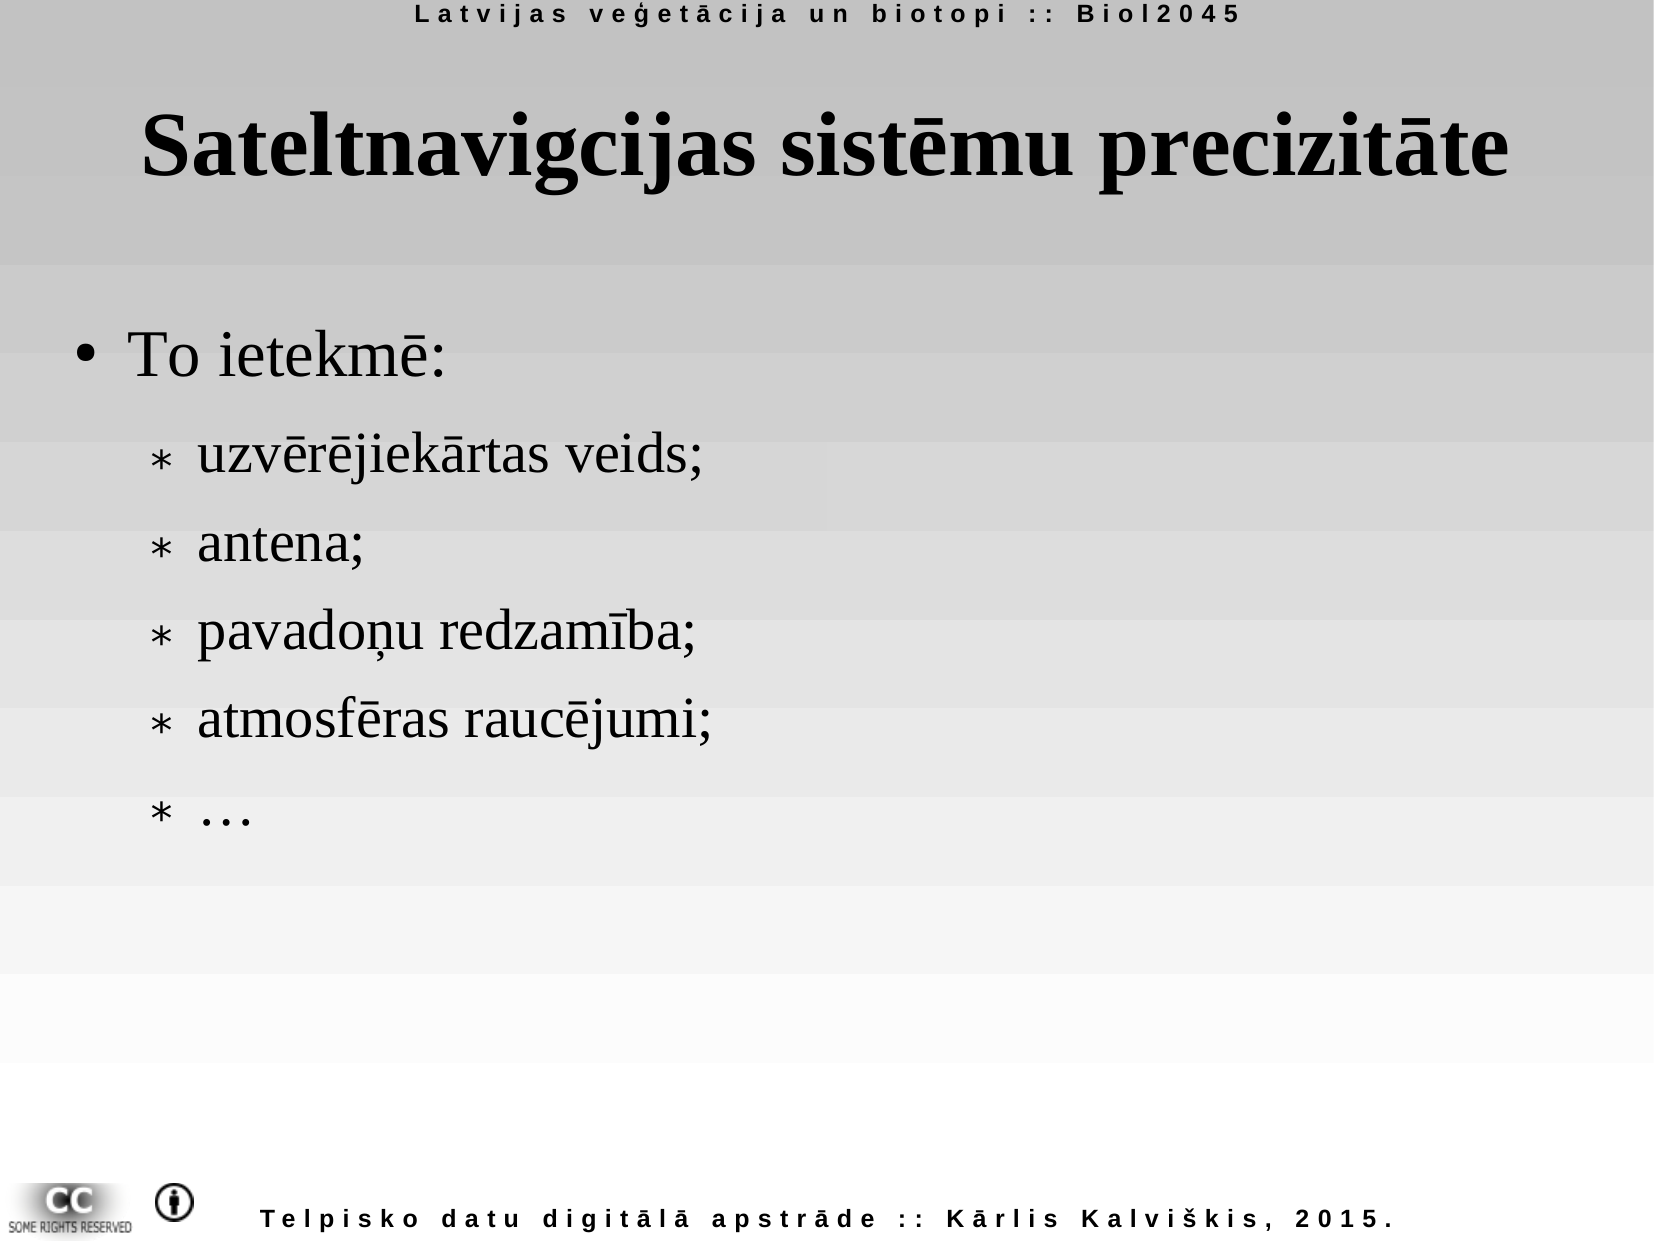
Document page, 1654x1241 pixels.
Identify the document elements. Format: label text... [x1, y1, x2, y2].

picture [0, 287, 1654, 1241]
title Sateltnavigcijas sistēmu precizitāte [0, 1, 1654, 287]
list To ietekmē: uzvērējiekārtas veids; antena; pavadoņu redzamība; atmosfēras raucējumi; … [56, 317, 1600, 1175]
